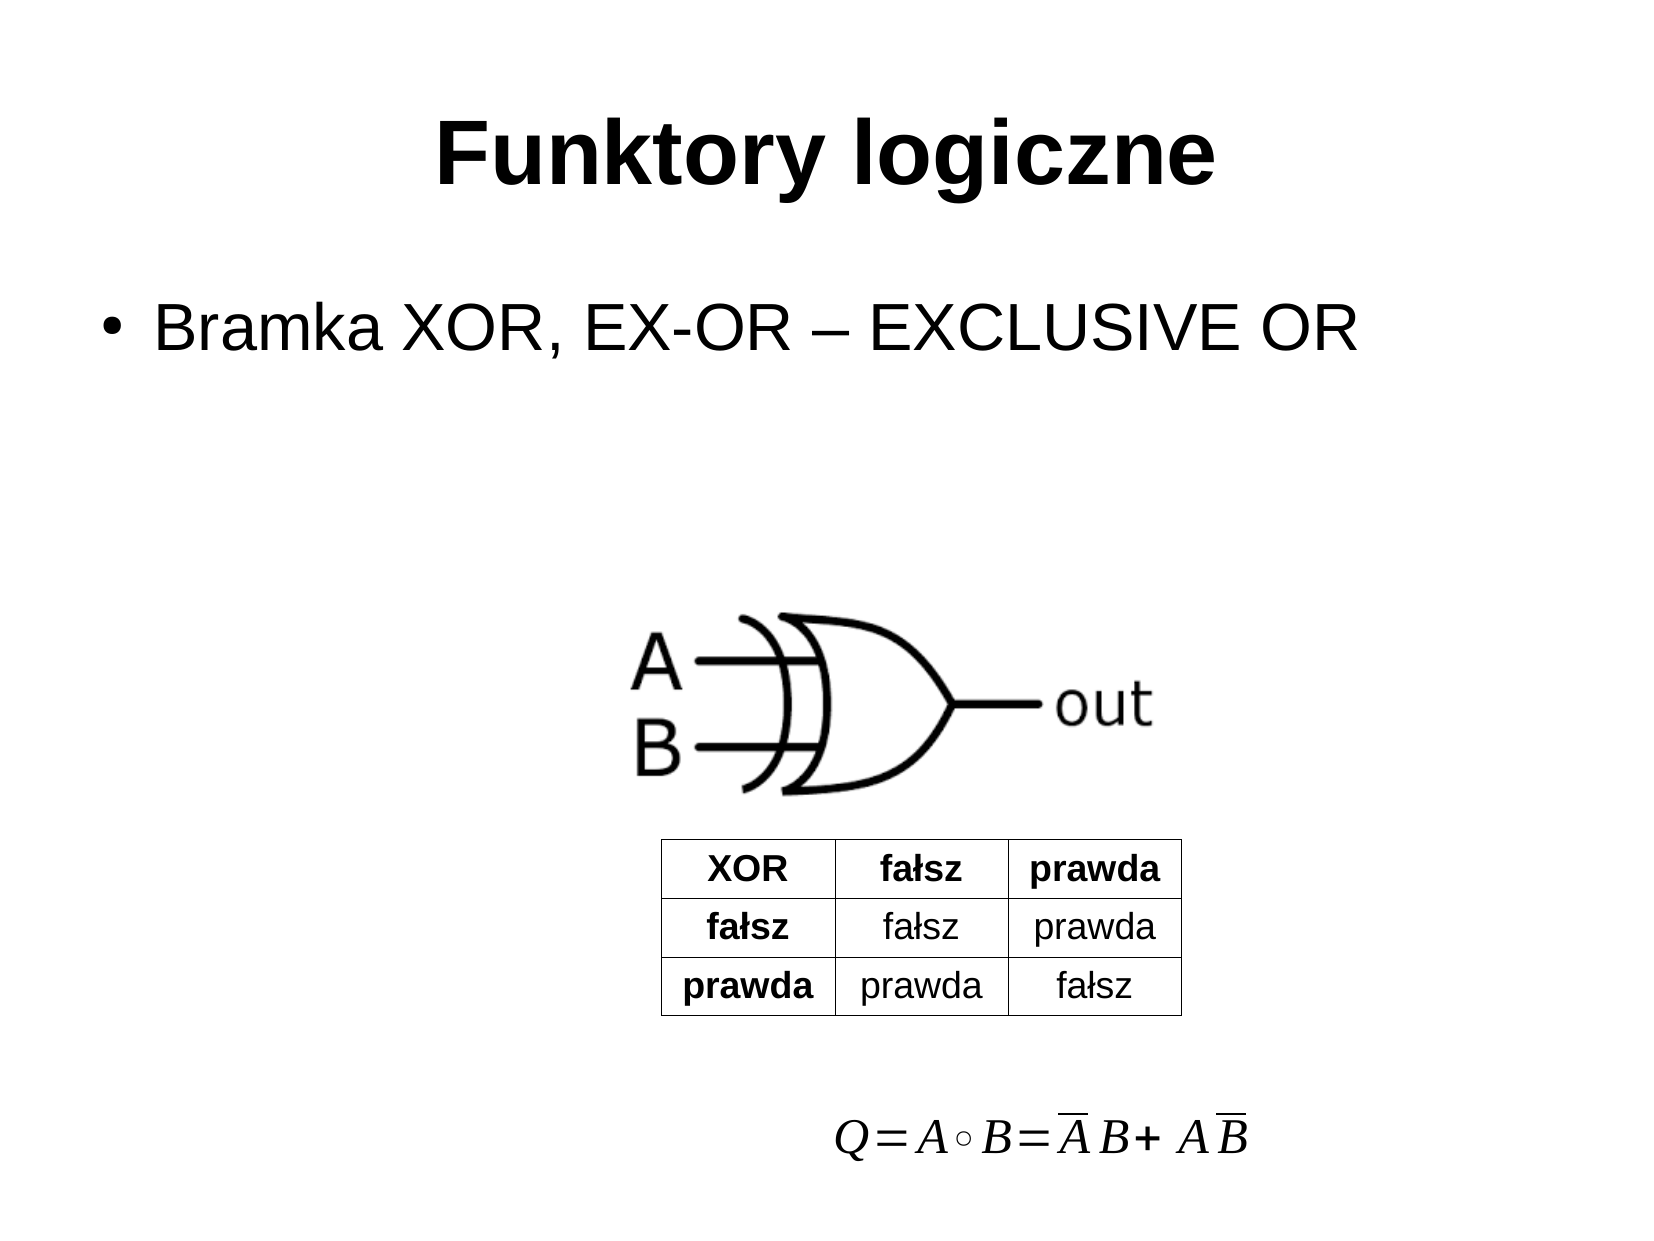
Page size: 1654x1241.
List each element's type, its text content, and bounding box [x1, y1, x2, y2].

list Bramka XOR, EX-OR – EXCLUSIVE OR [82, 290, 1571, 1109]
table_header prawda [1009, 840, 1181, 898]
table_cell prawda [662, 958, 835, 1015]
table_cell prawda [836, 958, 1008, 1015]
picture [620, 605, 1205, 817]
title Funktory logiczne [82, 49, 1571, 257]
table_cell fałsz [1009, 958, 1181, 1015]
table_header XOR [662, 840, 835, 898]
table_cell fałsz [662, 899, 835, 957]
table_cell prawda [1009, 899, 1181, 957]
table_cell fałsz [836, 899, 1008, 957]
chart [826, 1108, 1255, 1165]
table_header fałsz [836, 840, 1008, 898]
